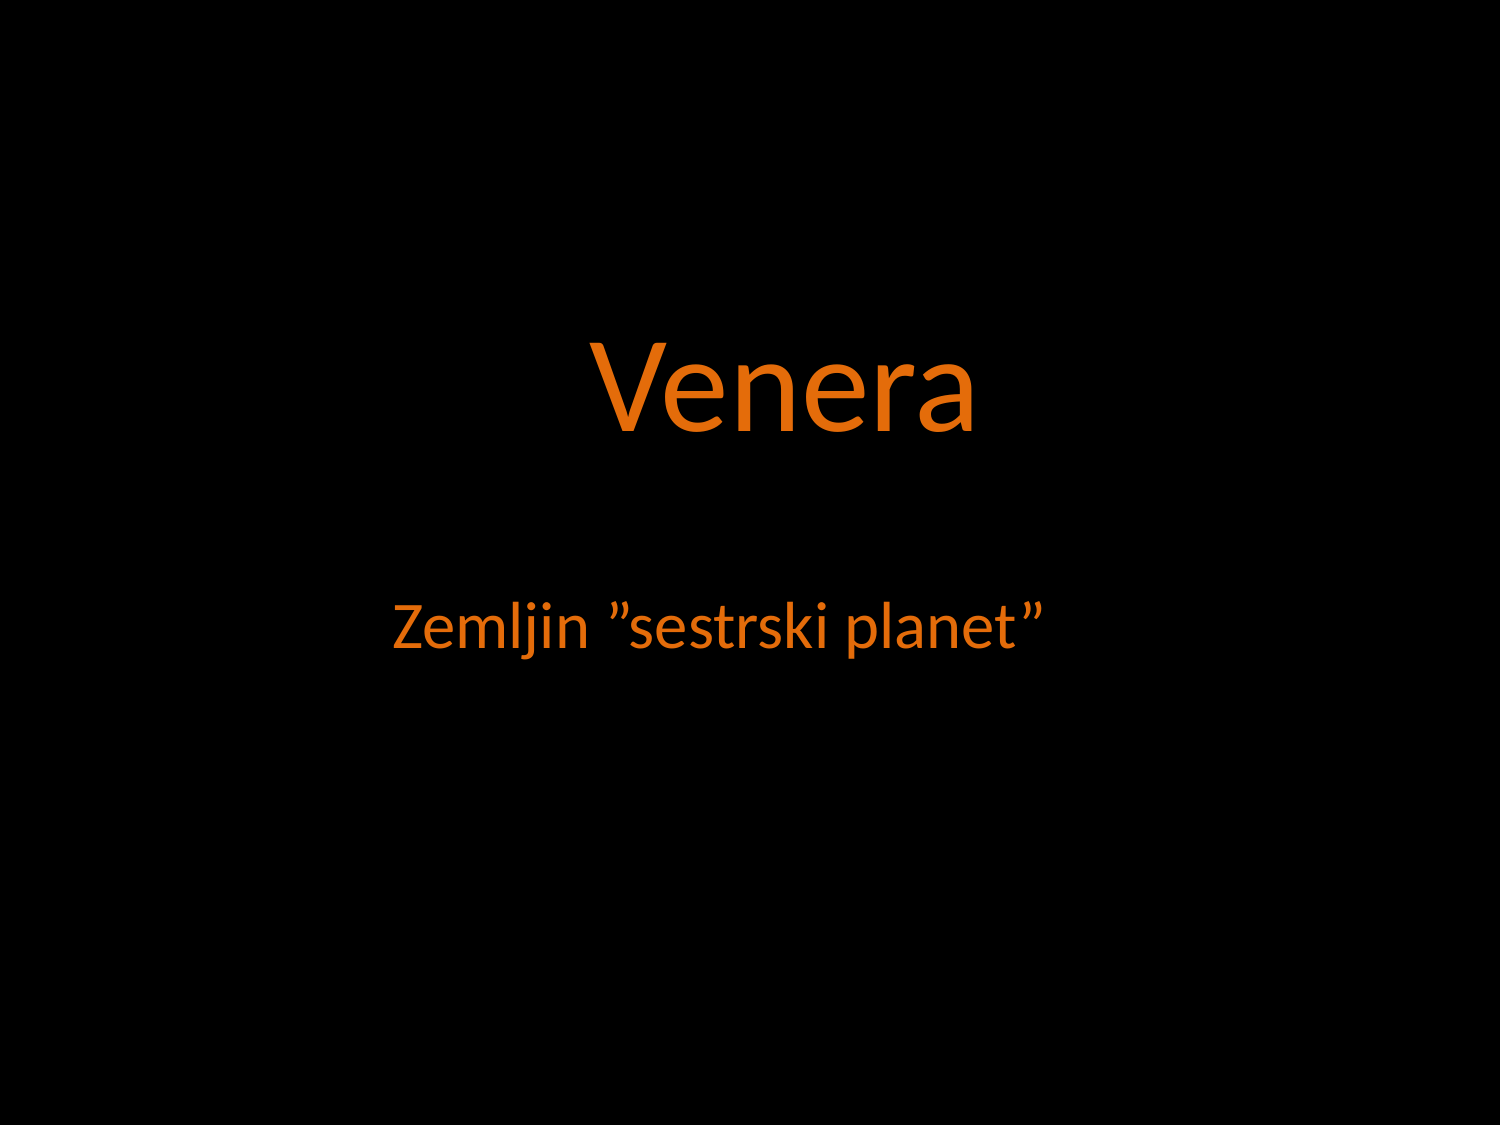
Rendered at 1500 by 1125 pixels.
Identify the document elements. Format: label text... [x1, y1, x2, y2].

subtitle Zemljin ”sestrski planet” [194, 574, 1245, 862]
title Venera [147, 255, 1423, 497]
